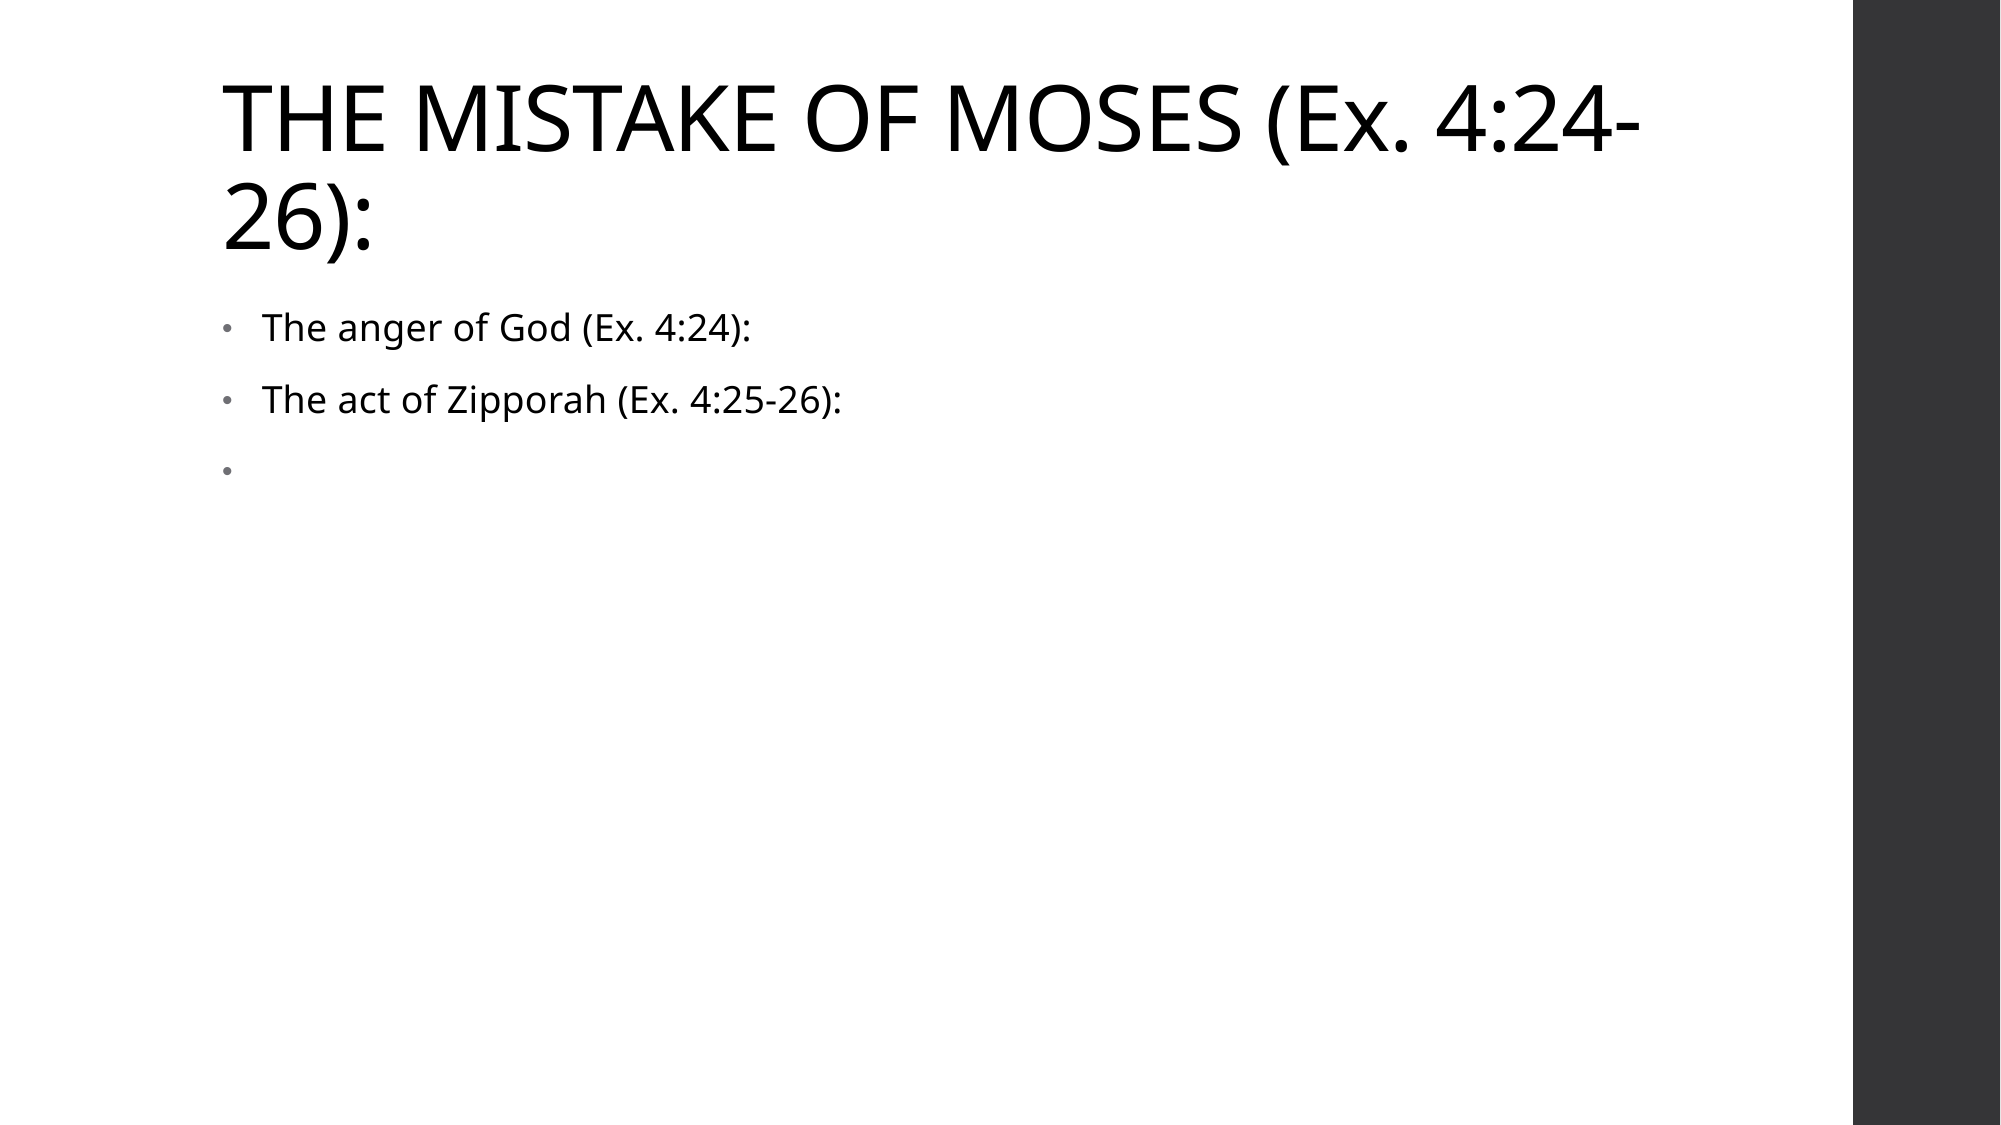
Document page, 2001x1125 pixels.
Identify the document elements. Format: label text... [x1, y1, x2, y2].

list The anger of God (Ex. 4:24): The act of Zipporah (Ex. 4:25-26): [206, 299, 1617, 1014]
title THE MISTAKE OF MOSES (Ex. 4:24-26): [206, 60, 1797, 278]
